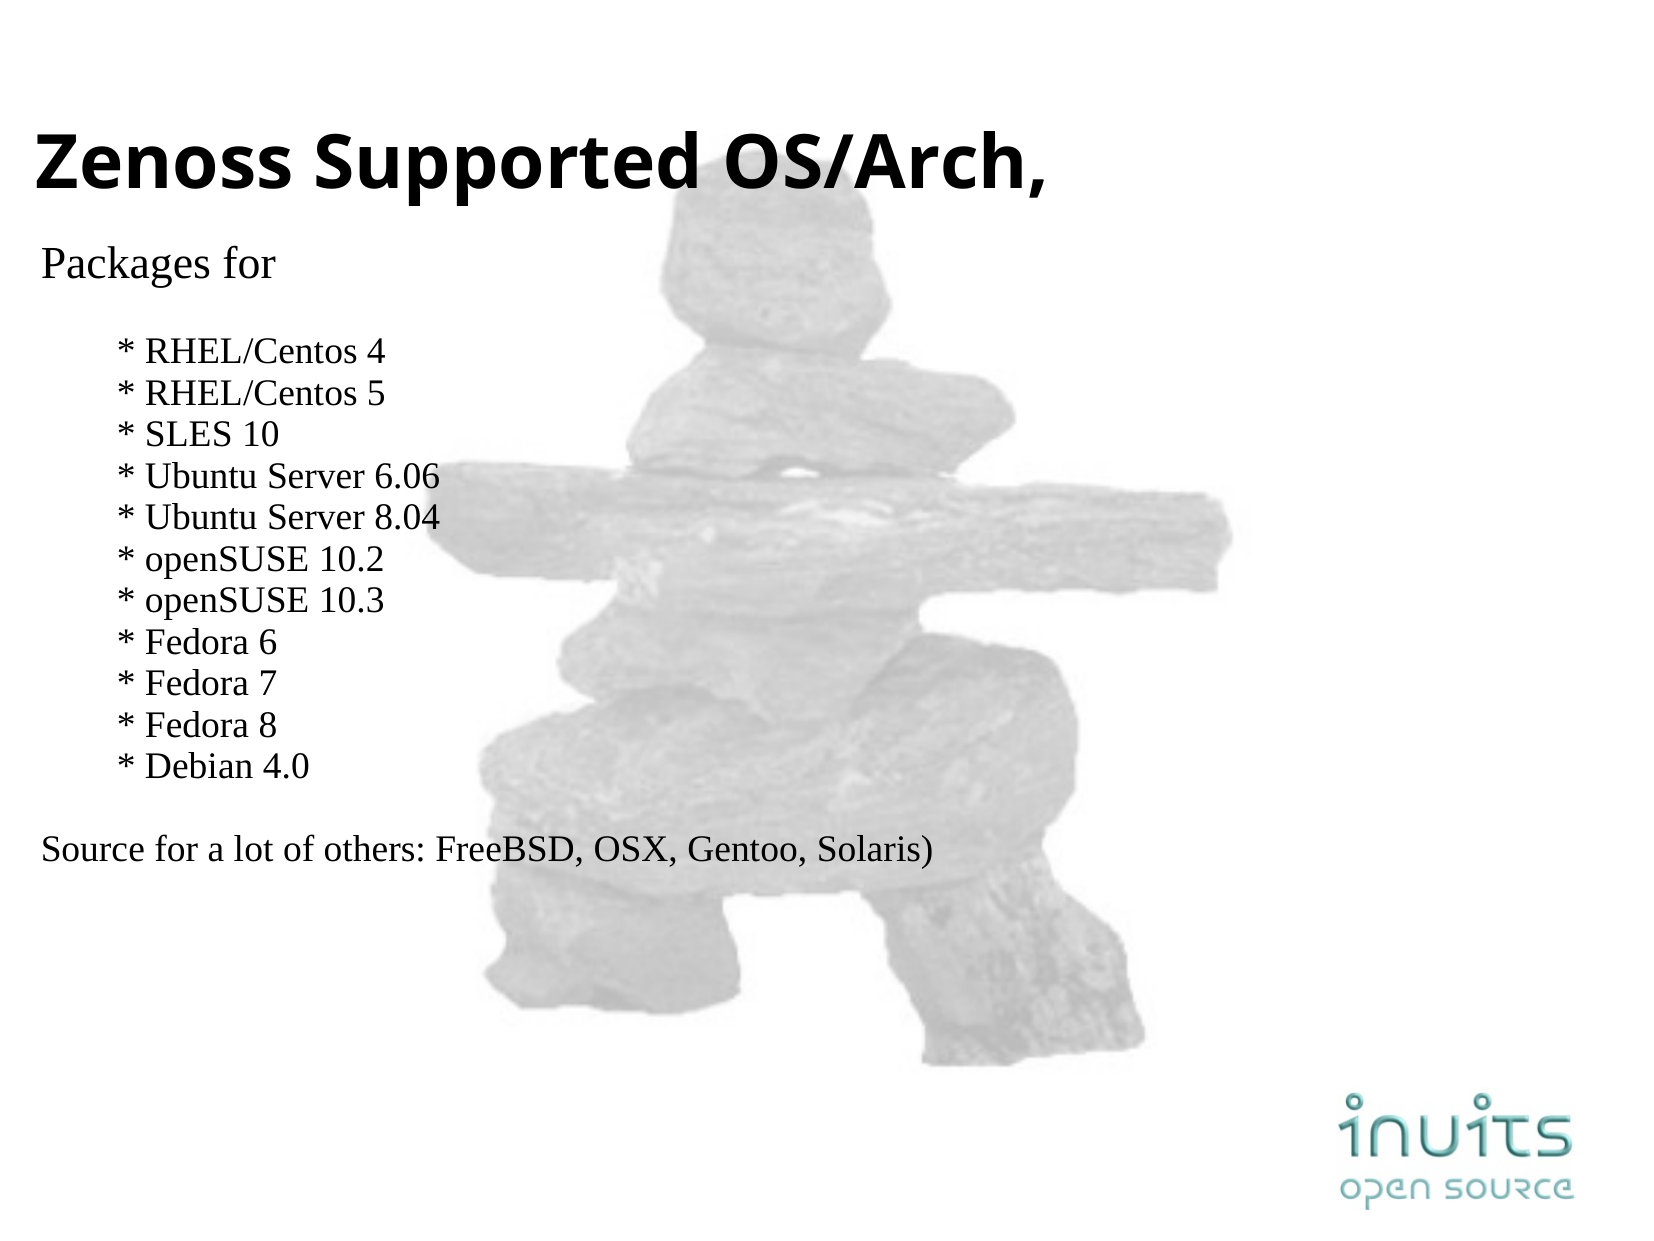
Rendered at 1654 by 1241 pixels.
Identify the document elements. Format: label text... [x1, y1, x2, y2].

text_box Packages for * RHEL/Centos 4 * RHEL/Centos 5 * SLES 10 * Ubuntu Server 6.06 * Ubuntu Server 8.04 * openSUSE 10.2 * openSUSE 10.3 * Fedora 6 * Fedora 7 * Fedora 8 * Debian 4.0 Source for a lot of others: FreeBSD, OSX, Gentoo, Solaris) [40, 237, 1640, 1241]
title Zenoss Supported OS/Arch, [35, 56, 1524, 264]
